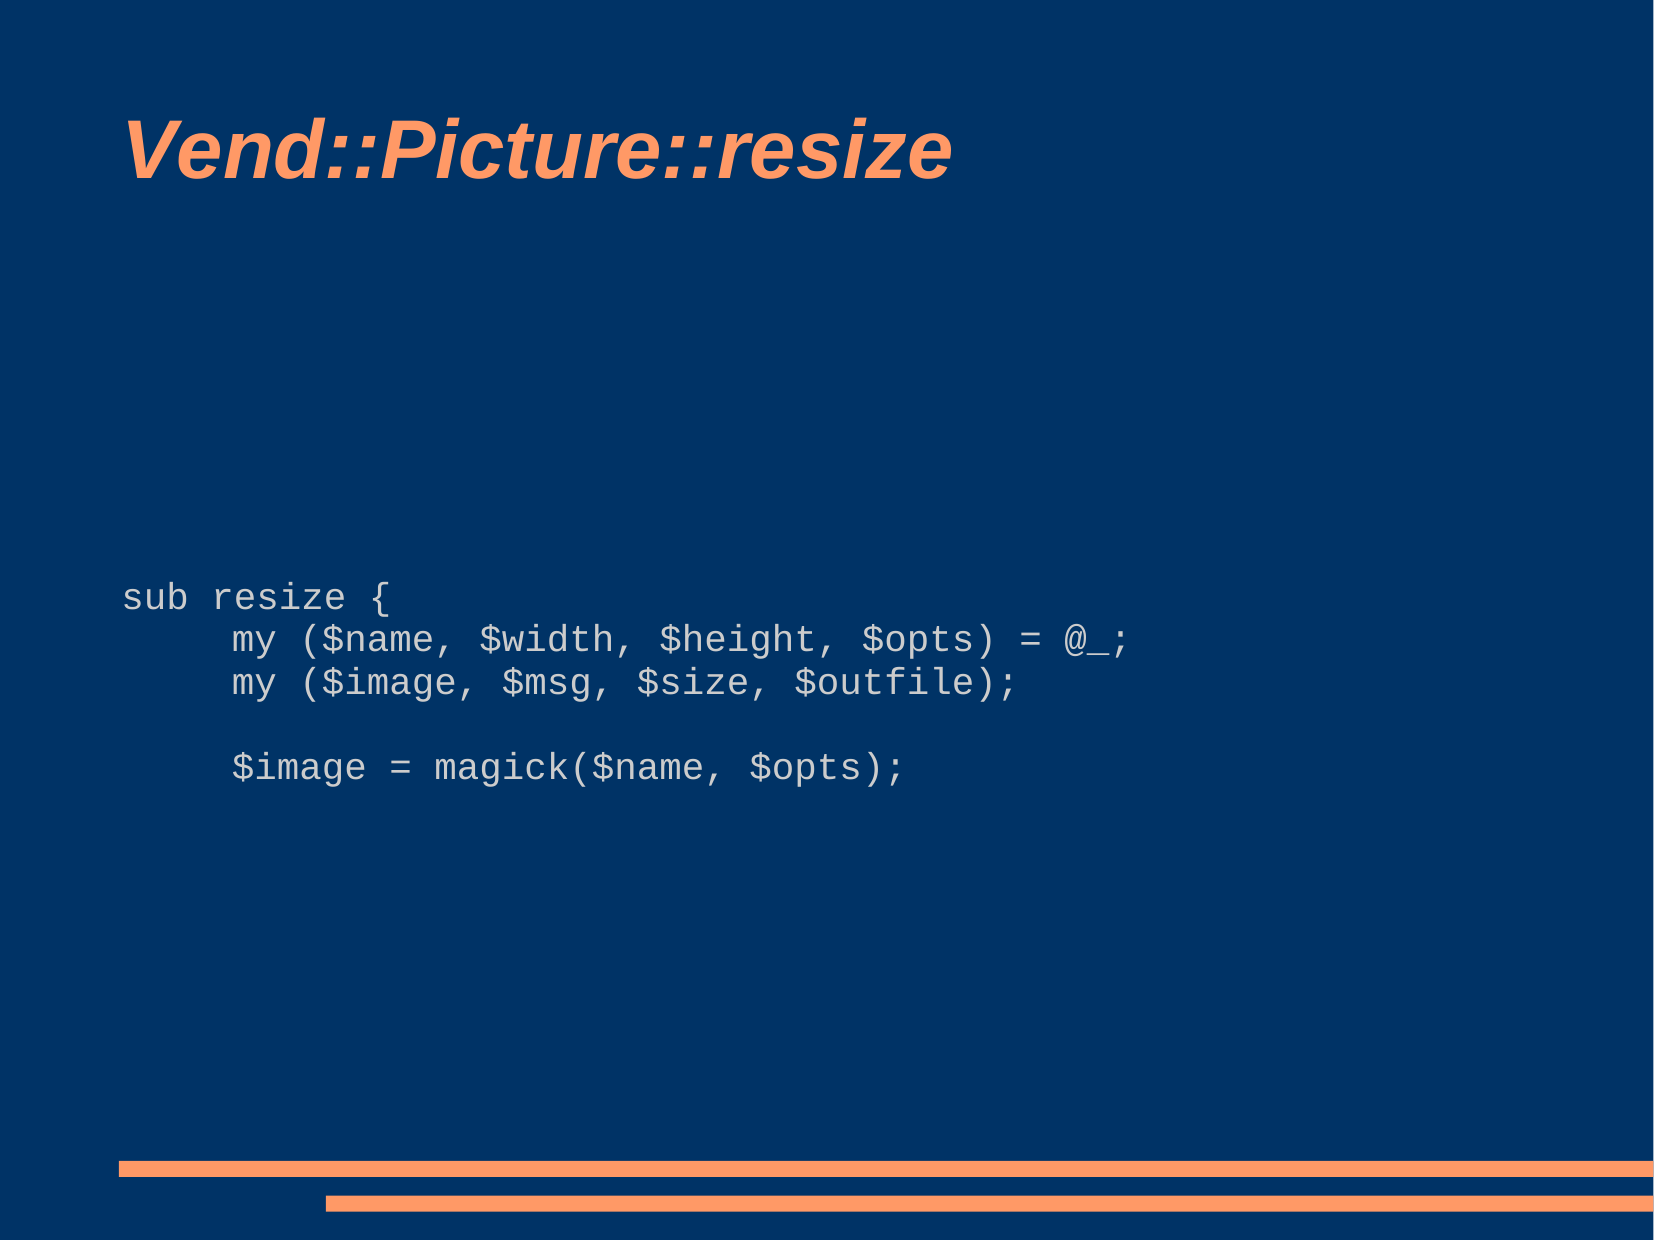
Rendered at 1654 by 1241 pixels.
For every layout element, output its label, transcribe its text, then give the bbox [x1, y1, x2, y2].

title Vend::Picture::resize [121, 53, 1534, 247]
subtitle sub resize { my ($name, $width, $height, $opts) = @_; my ($image, $msg, $size, $outfile); $image = magick($name, $opts); [121, 329, 1561, 1125]
